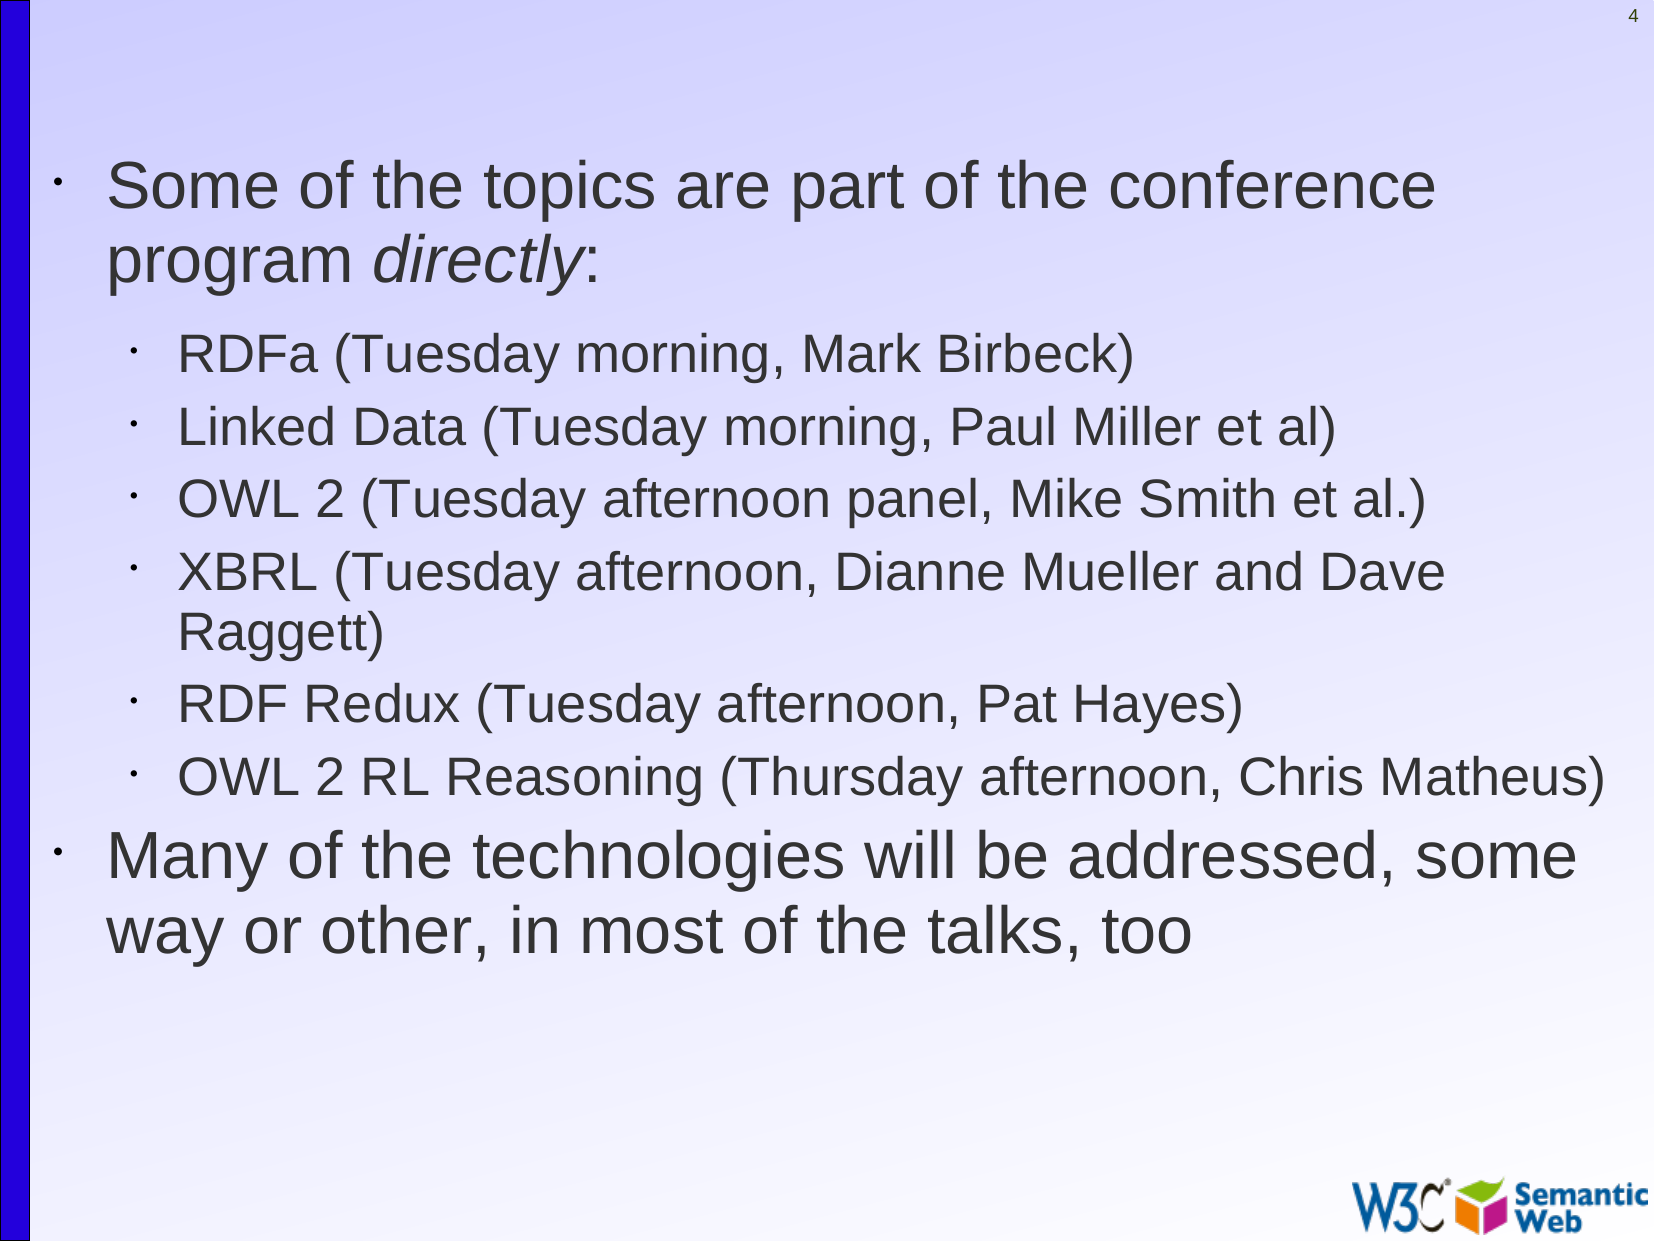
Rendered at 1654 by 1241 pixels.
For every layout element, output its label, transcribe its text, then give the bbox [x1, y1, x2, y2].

picture [1352, 1175, 1648, 1235]
list Some of the topics are part of the conference program directly: RDFa (Tuesday morning, Mark Birbeck) Linked Data (Tuesday morning, Paul Miller et al) OWL 2 (Tuesday afternoon panel, Mike Smith et al.) XBRL (Tuesday afternoon, Dianne Mueller and Dave Raggett) RDF Redux (Tuesday afternoon, Pat Hayes) OWL 2 RL Reasoning (Thursday afternoon, Chris Matheus) Many of the technologies will be addressed, some way or other, in most of the talks, too [35, 147, 1618, 1134]
